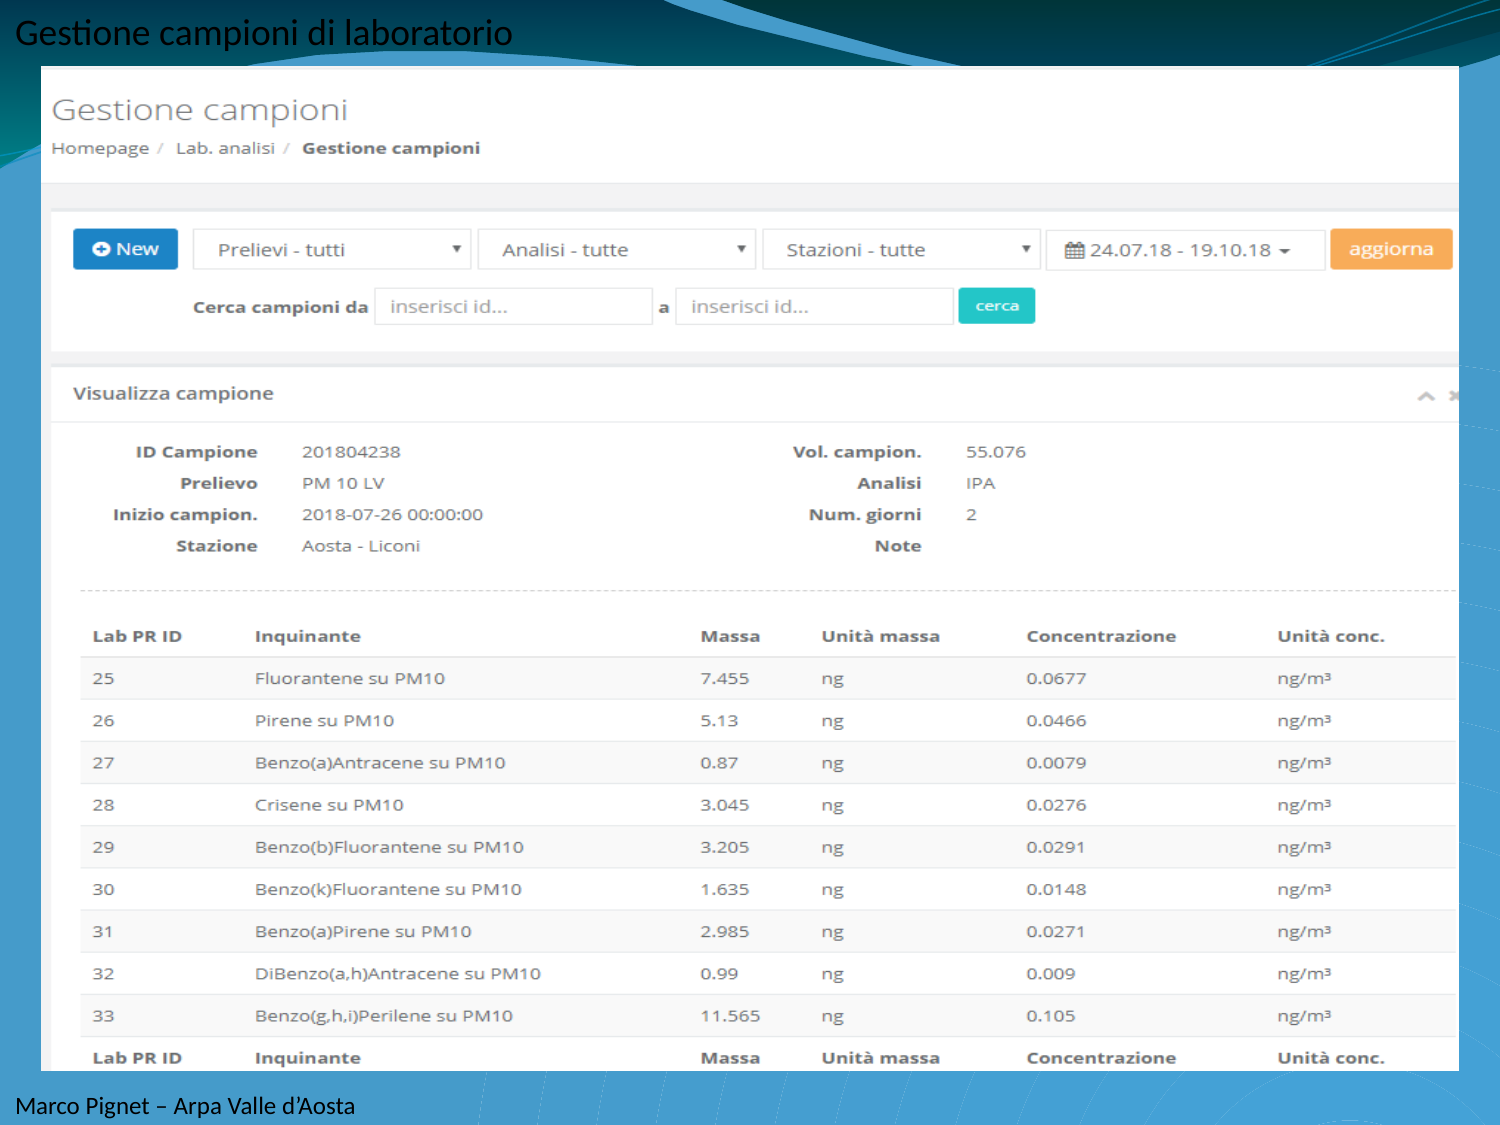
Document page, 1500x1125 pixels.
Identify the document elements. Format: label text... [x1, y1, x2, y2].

picture [41, 66, 1459, 1071]
text_box Gestione campioni di laboratorio [0, 0, 810, 61]
text_box Marco Pignet – Arpa Valle d’Aosta [0, 1082, 715, 1125]
